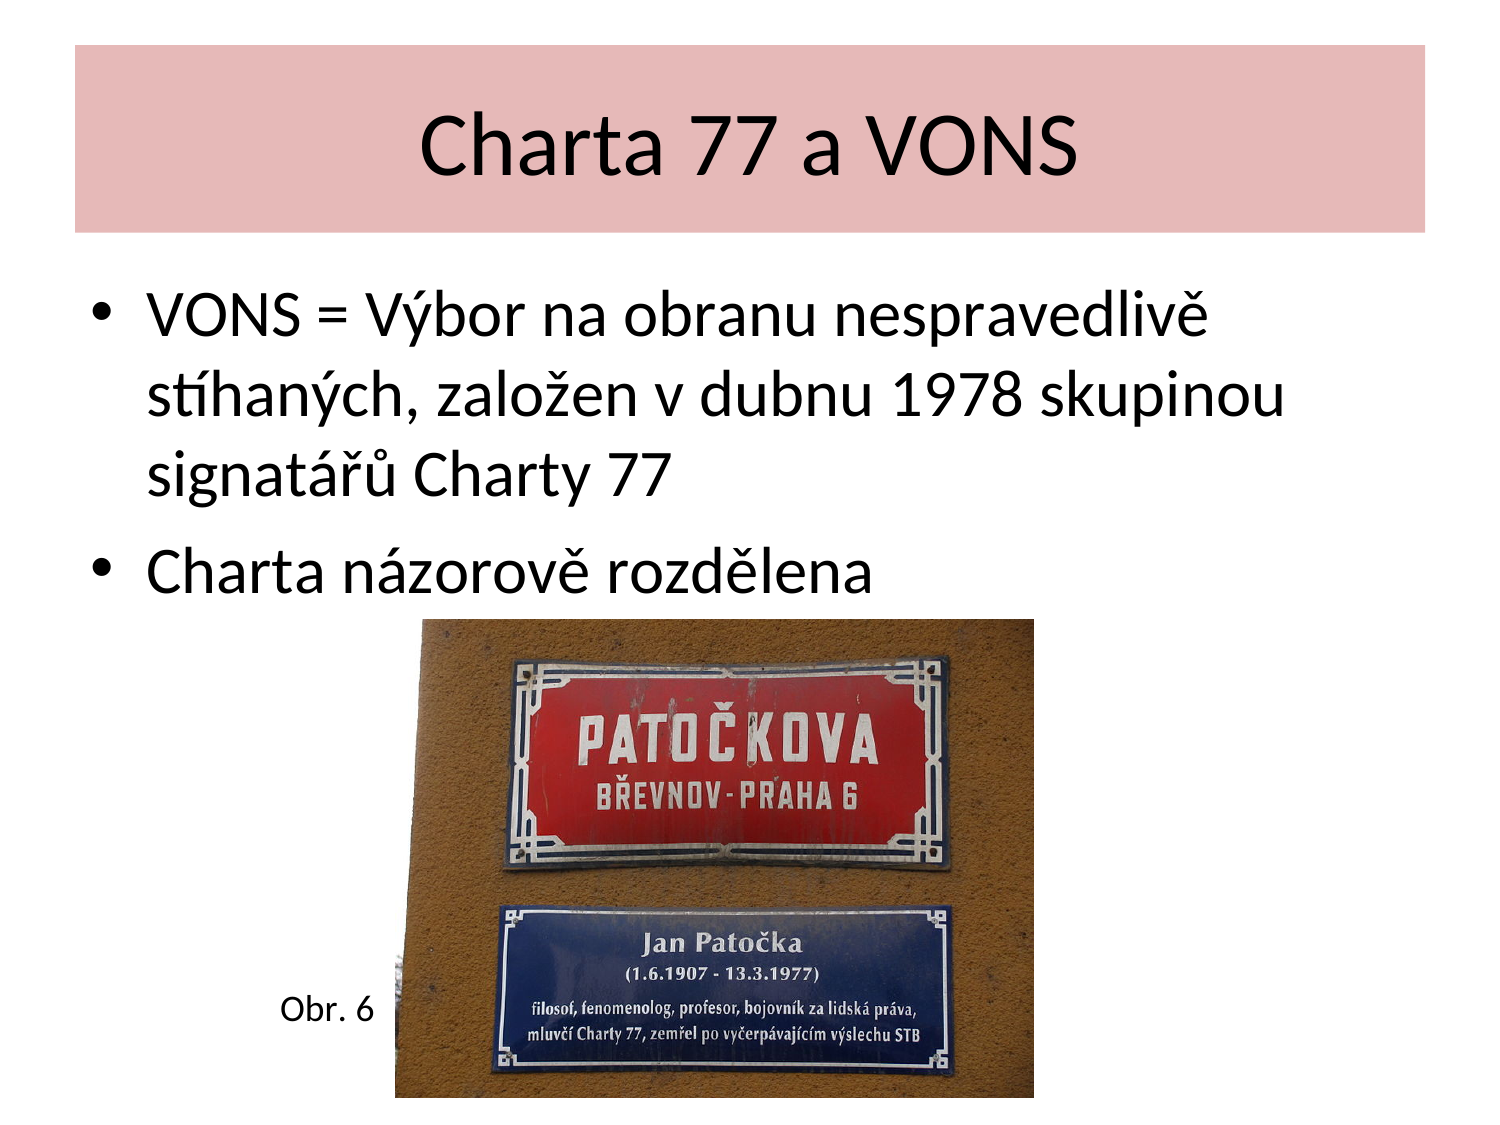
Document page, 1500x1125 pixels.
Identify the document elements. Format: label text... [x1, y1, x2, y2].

title Charta 77 a VONS [75, 45, 1426, 233]
text_box Obr. 6 [265, 976, 490, 1037]
list VONS = Výbor na obranu nespravedlivě stíhaných, založen v dubnu 1978 skupinou signatářů Charty 77 Charta názorově rozdělena [75, 262, 1426, 1006]
picture [395, 619, 1034, 1098]
